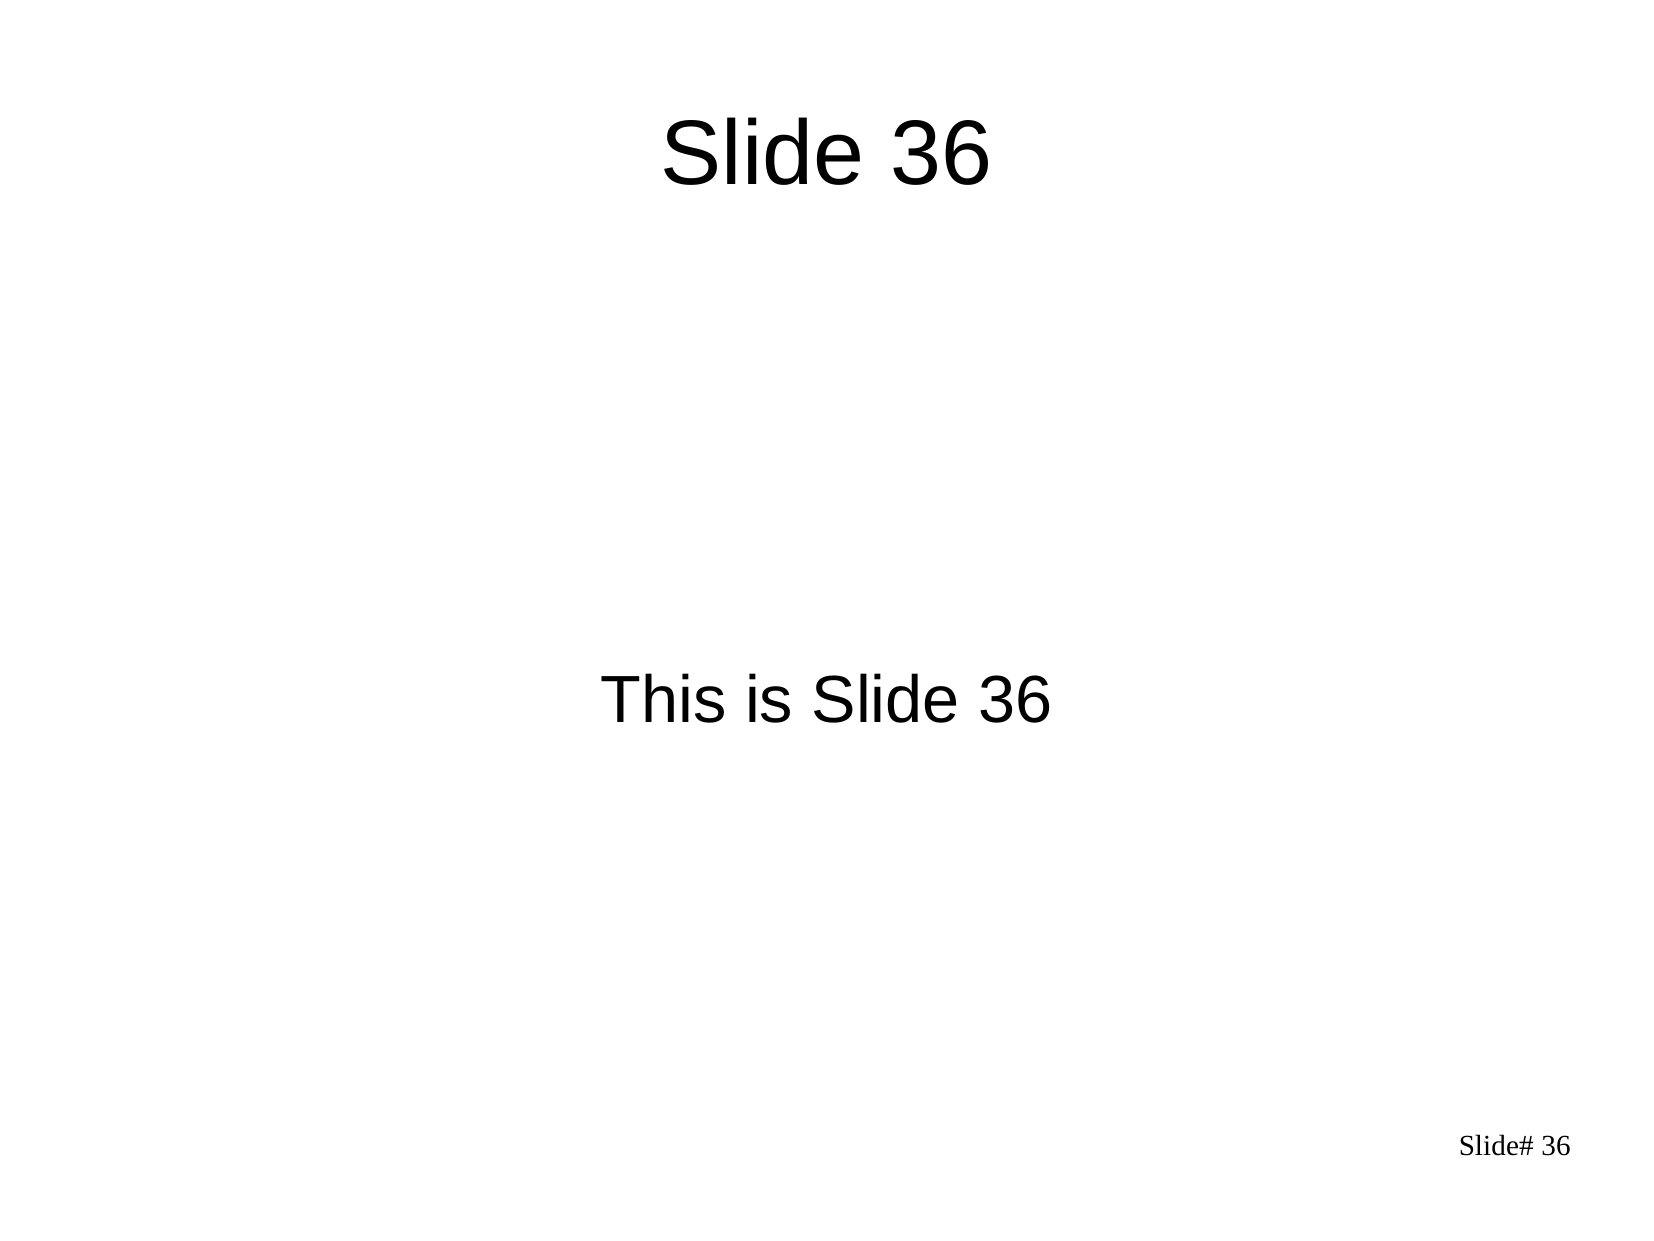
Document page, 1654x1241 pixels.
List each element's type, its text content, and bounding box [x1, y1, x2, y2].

title Slide 36 [82, 49, 1571, 257]
subtitle This is Slide 36 [82, 290, 1571, 1109]
